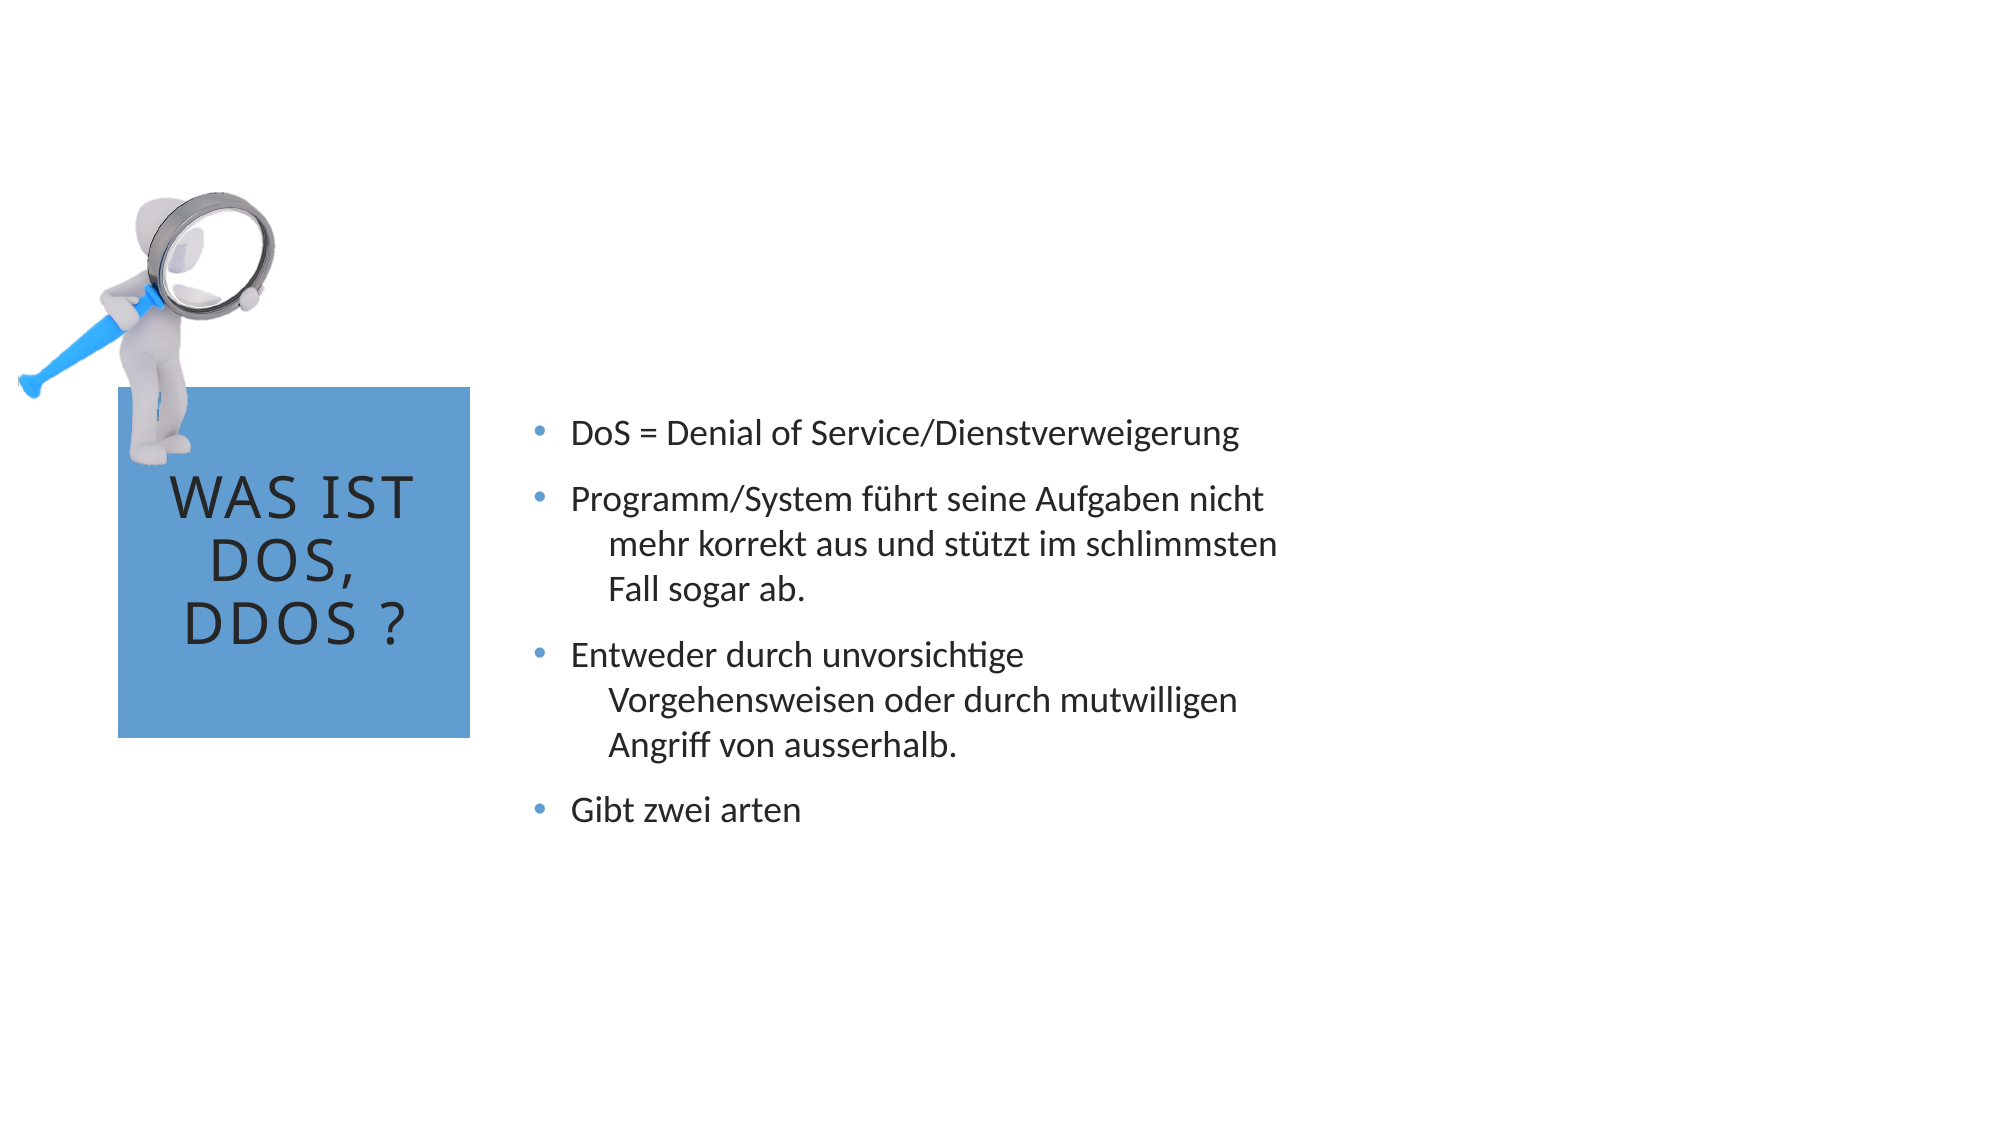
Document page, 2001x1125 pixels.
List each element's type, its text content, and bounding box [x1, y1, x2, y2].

text_box Was ist dos, ddos ? [133, 403, 455, 722]
picture [6, 162, 347, 503]
list DoS = Denial of Service/Dienstverweigerung Programm/System führt seine Aufgaben nicht mehr korrekt aus und stützt im schlimmsten Fall sogar ab. Entweder durch unvorsichtige Vorgehensweisen oder durch mutwilligen Angriff von ausserhalb. Gibt zwei arten [518, 293, 1309, 945]
